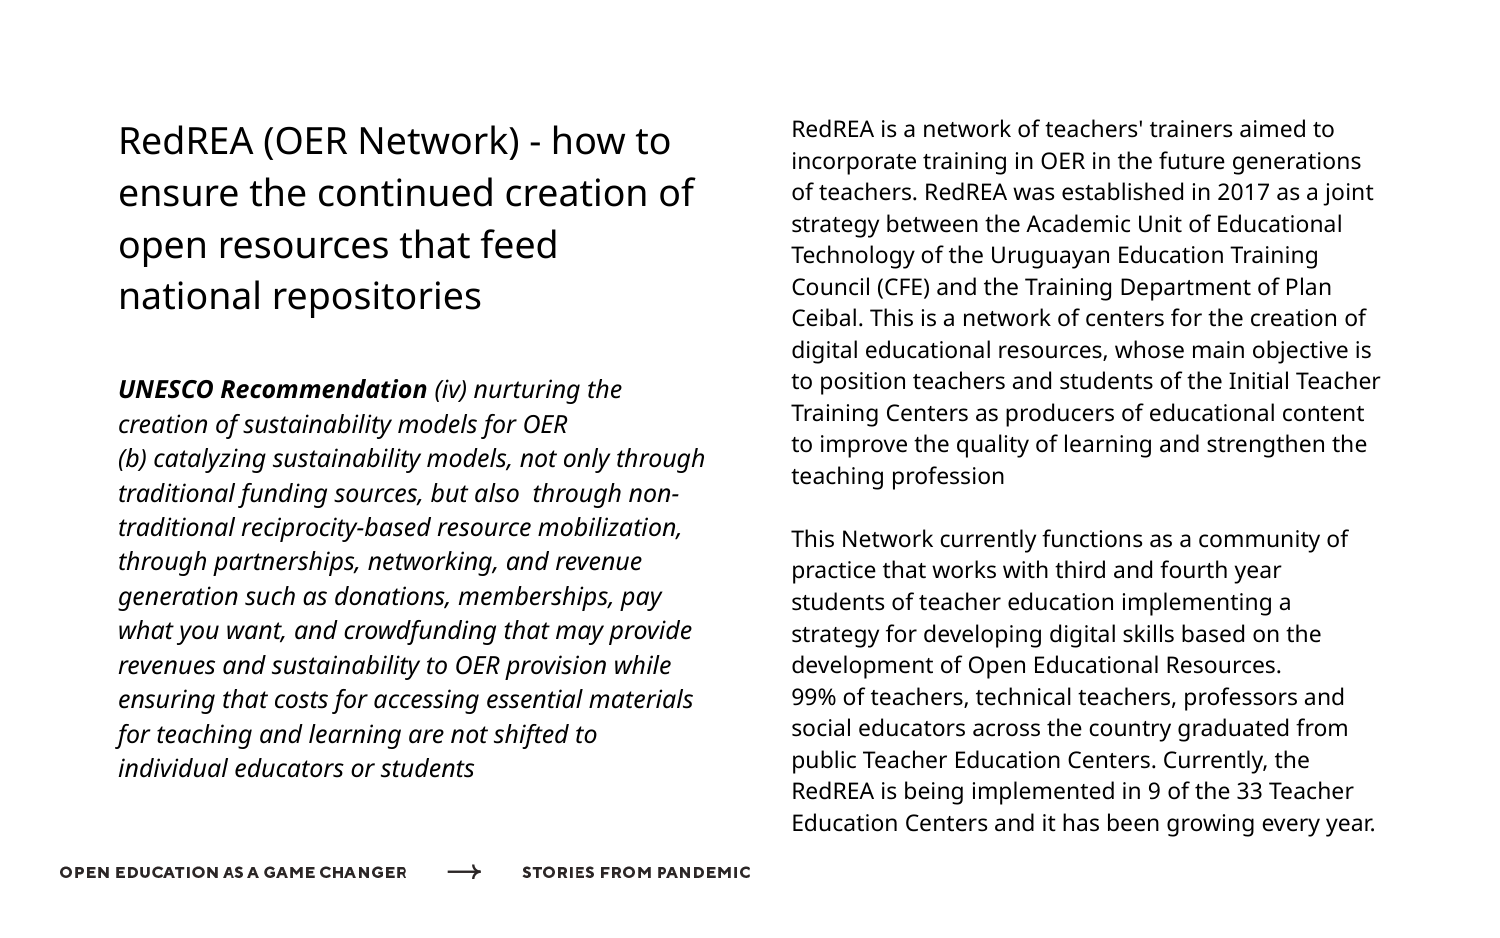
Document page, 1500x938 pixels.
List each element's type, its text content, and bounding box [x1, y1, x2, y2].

list RedREA is a network of teachers' trainers aimed to incorporate training in OER in the future generations of teachers. RedREA was established in 2017 as a joint strategy between the Academic Unit of Educational Technology of the Uruguayan Education Training Council (CFE) and the Training Department of Plan Ceibal. This is a network of centers for the creation of digital educational resources, whose main objective is to position teachers and students of the Initial Teacher Training Centers as producers of educational content to improve the quality of learning and strengthen the teaching profession This Network currently functions as a community of practice that works with third and fourth year students of teacher education implementing a strategy for developing digital skills based on the development of Open Educational Resources. 99% of teachers, technical teachers, professors and social educators across the country graduated from public Teacher Education Centers. Currently, the RedREA is being implemented in 9 of the 33 Teacher Education Centers and it has been growing every year. [791, 110, 1382, 770]
picture [59, 799, 750, 879]
list RedREA (OER Network) - how to ensure the continued creation of open resources that feed national repositories UNESCO Recommendation (iv) nurturing the creation of sustainability models for OER (b) catalyzing sustainability models, not only through traditional funding sources, but also through non-traditional reciprocity-based resource mobilization, through partnerships, networking, and revenue generation such as donations, memberships, pay what you want, and crowdfunding that may provide revenues and sustainability to OER provision while ensuring that costs for accessing essential materials for teaching and learning are not shifted to individual educators or students [118, 110, 709, 770]
